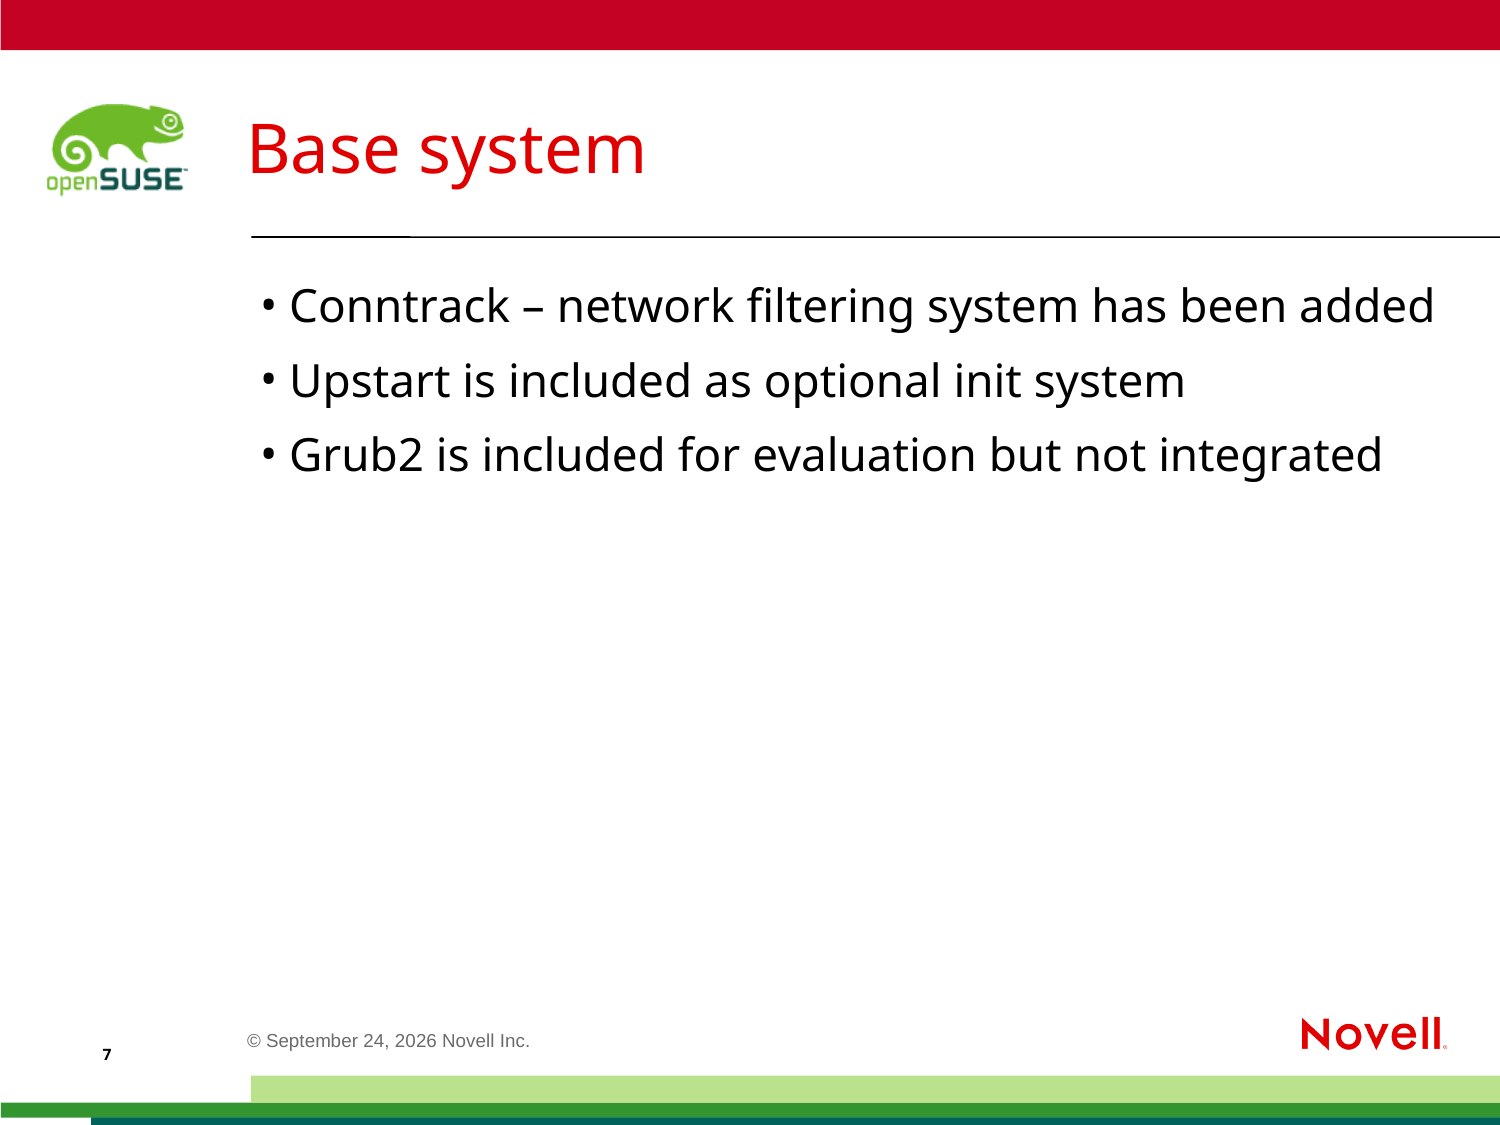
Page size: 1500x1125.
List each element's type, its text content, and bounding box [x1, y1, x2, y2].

list Conntrack – network filtering system has been added Upstart is included as optional init system Grub2 is included for evaluation but not integrated [245, 267, 1458, 1026]
picture [1295, 1026, 1453, 1056]
picture [47, 104, 188, 197]
title Base system [246, 60, 1409, 239]
